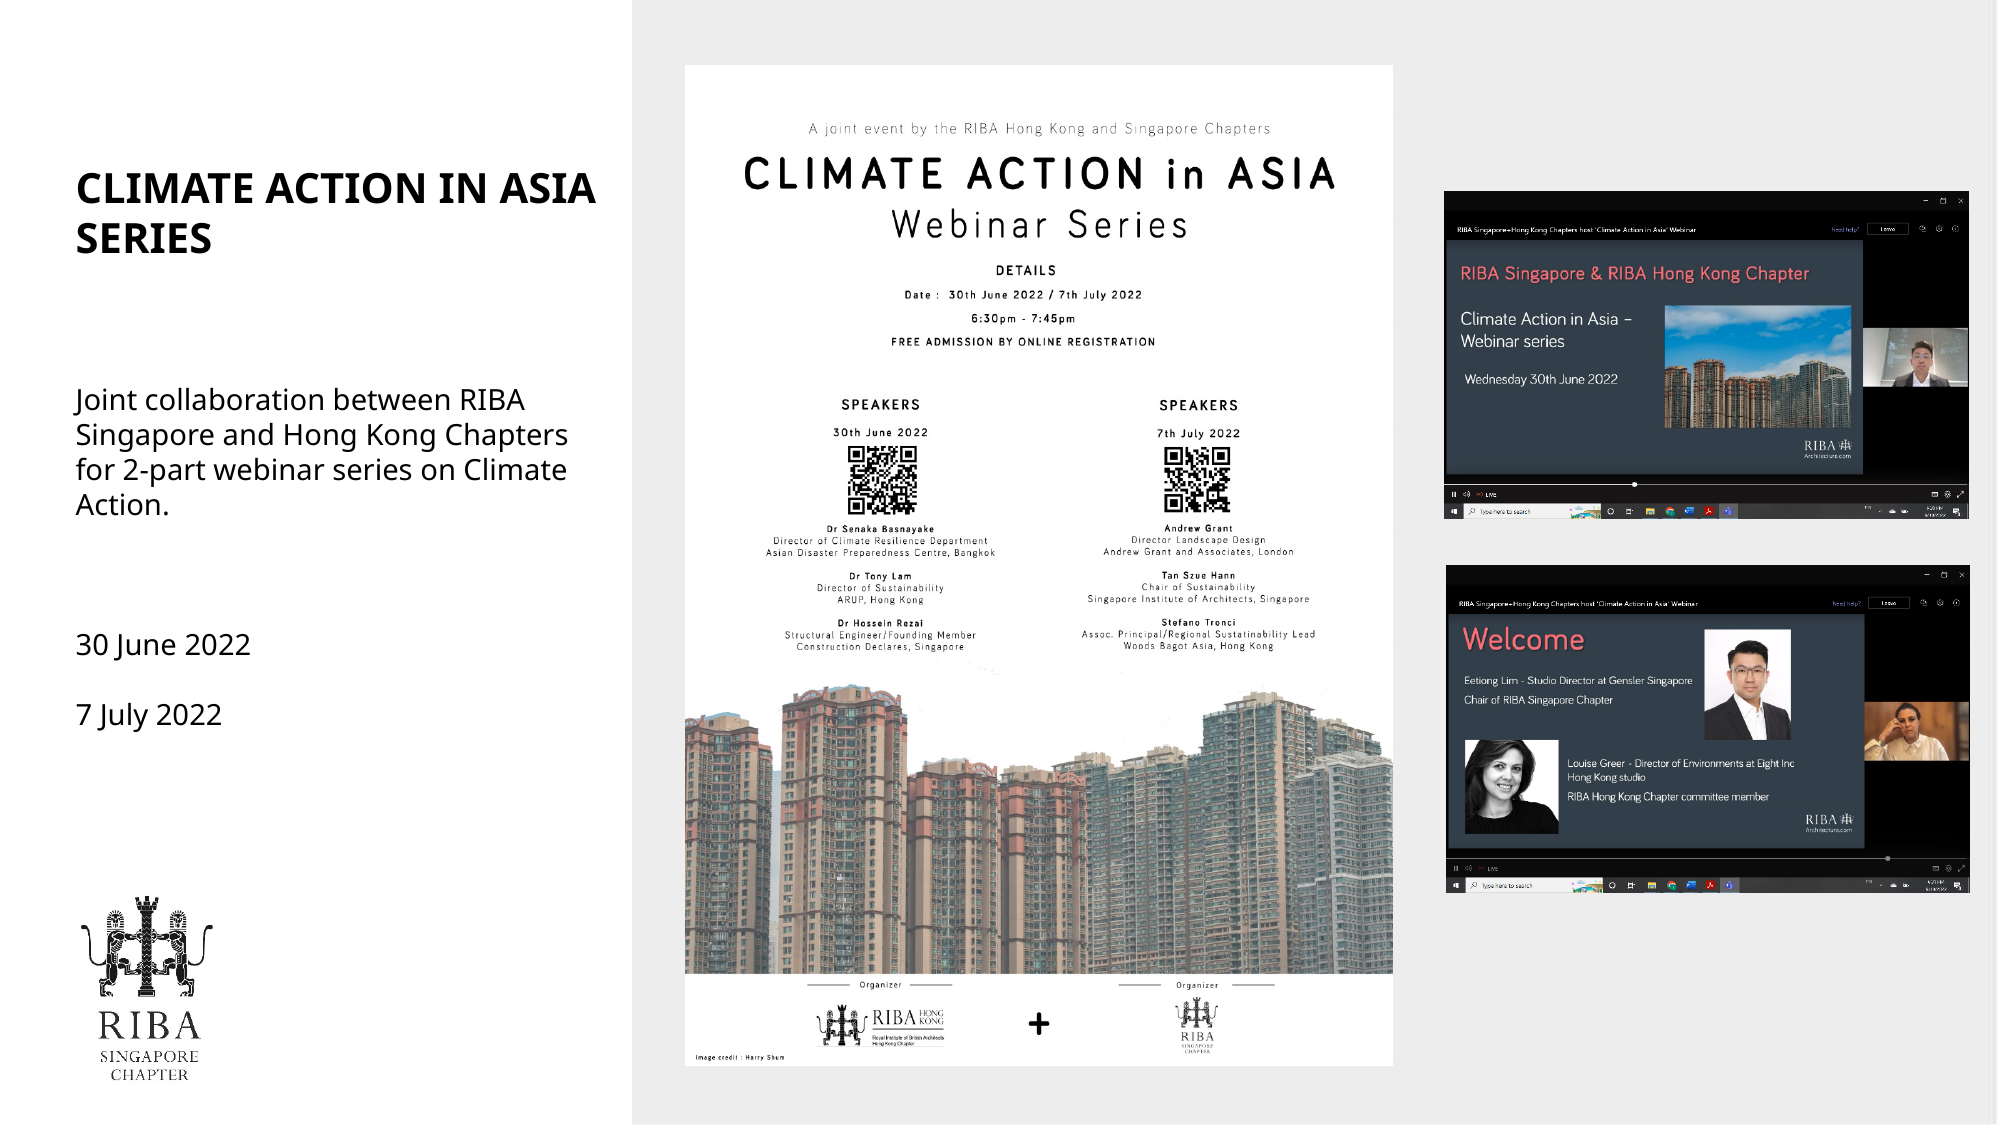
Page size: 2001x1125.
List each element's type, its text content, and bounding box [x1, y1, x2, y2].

picture [632, 0, 2000, 1125]
picture [59, 868, 235, 1104]
text_box CLIMATE ACTION IN ASIA SERIES Joint collaboration between RIBA Singapore and Hong Kong Chapters for 2-part webinar series on Climate Action. 30 June 2022 7 July 2022 [60, 154, 615, 710]
